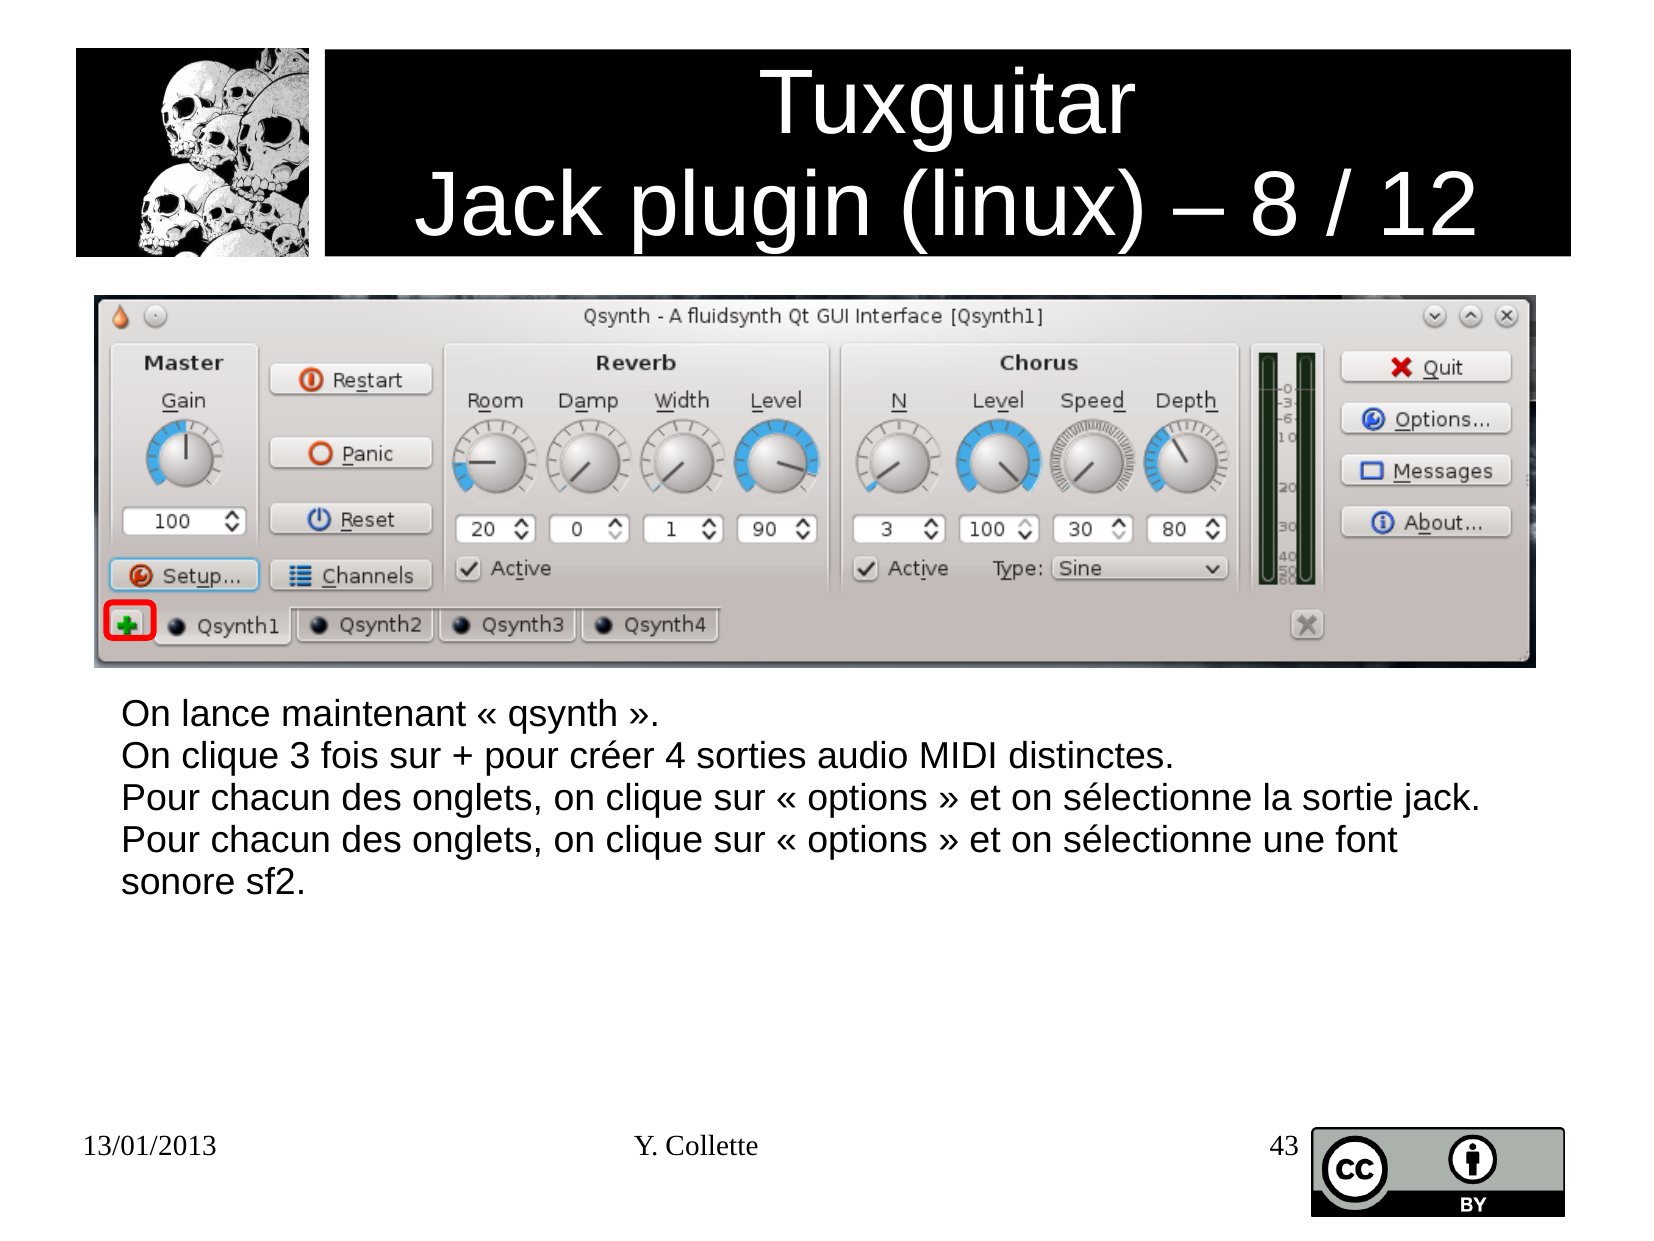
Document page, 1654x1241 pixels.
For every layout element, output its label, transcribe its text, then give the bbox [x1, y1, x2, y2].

picture [1311, 1127, 1565, 1217]
title Tuxguitar Jack plugin (linux) – 8 / 12 [324, 49, 1571, 257]
text_box On lance maintenant « qsynth ». On clique 3 fois sur + pour créer 4 sorties audio MIDI distinctes. Pour chacun des onglets, on clique sur « options » et on sélectionne la sortie jack. Pour chacun des onglets, on clique sur « options » et on sélectionne une font sonore sf2. [106, 685, 1524, 910]
picture [76, 48, 309, 257]
picture [94, 295, 1536, 668]
